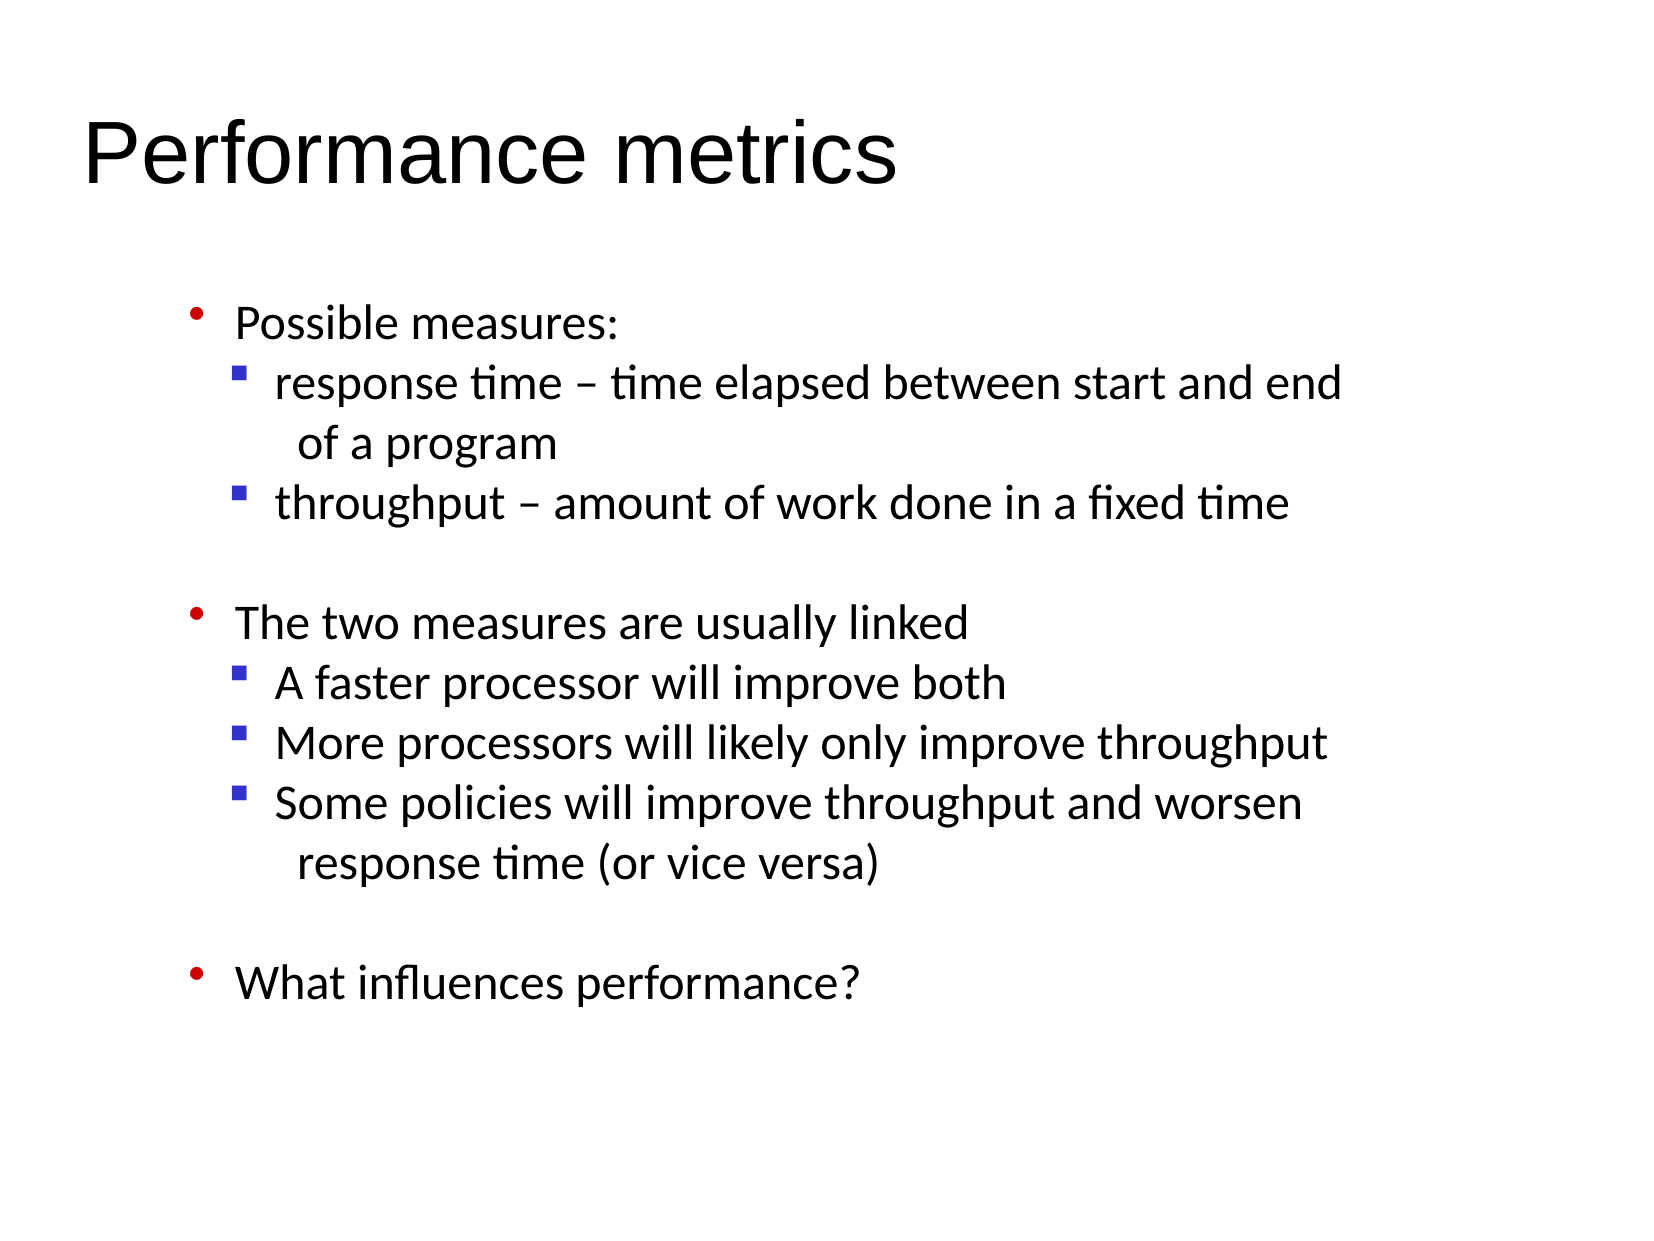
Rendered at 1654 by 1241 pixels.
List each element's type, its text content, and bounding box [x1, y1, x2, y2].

title Performance metrics [82, 49, 1571, 257]
text_box Possible measures: response time – time elapsed between start and end of a program throughput – amount of work done in a fixed time The two measures are usually linked A faster processor will improve both More processors will likely only improve throughput Some policies will improve throughput and worsen response time (or vice versa) What influences performance? [173, 282, 1359, 1018]
